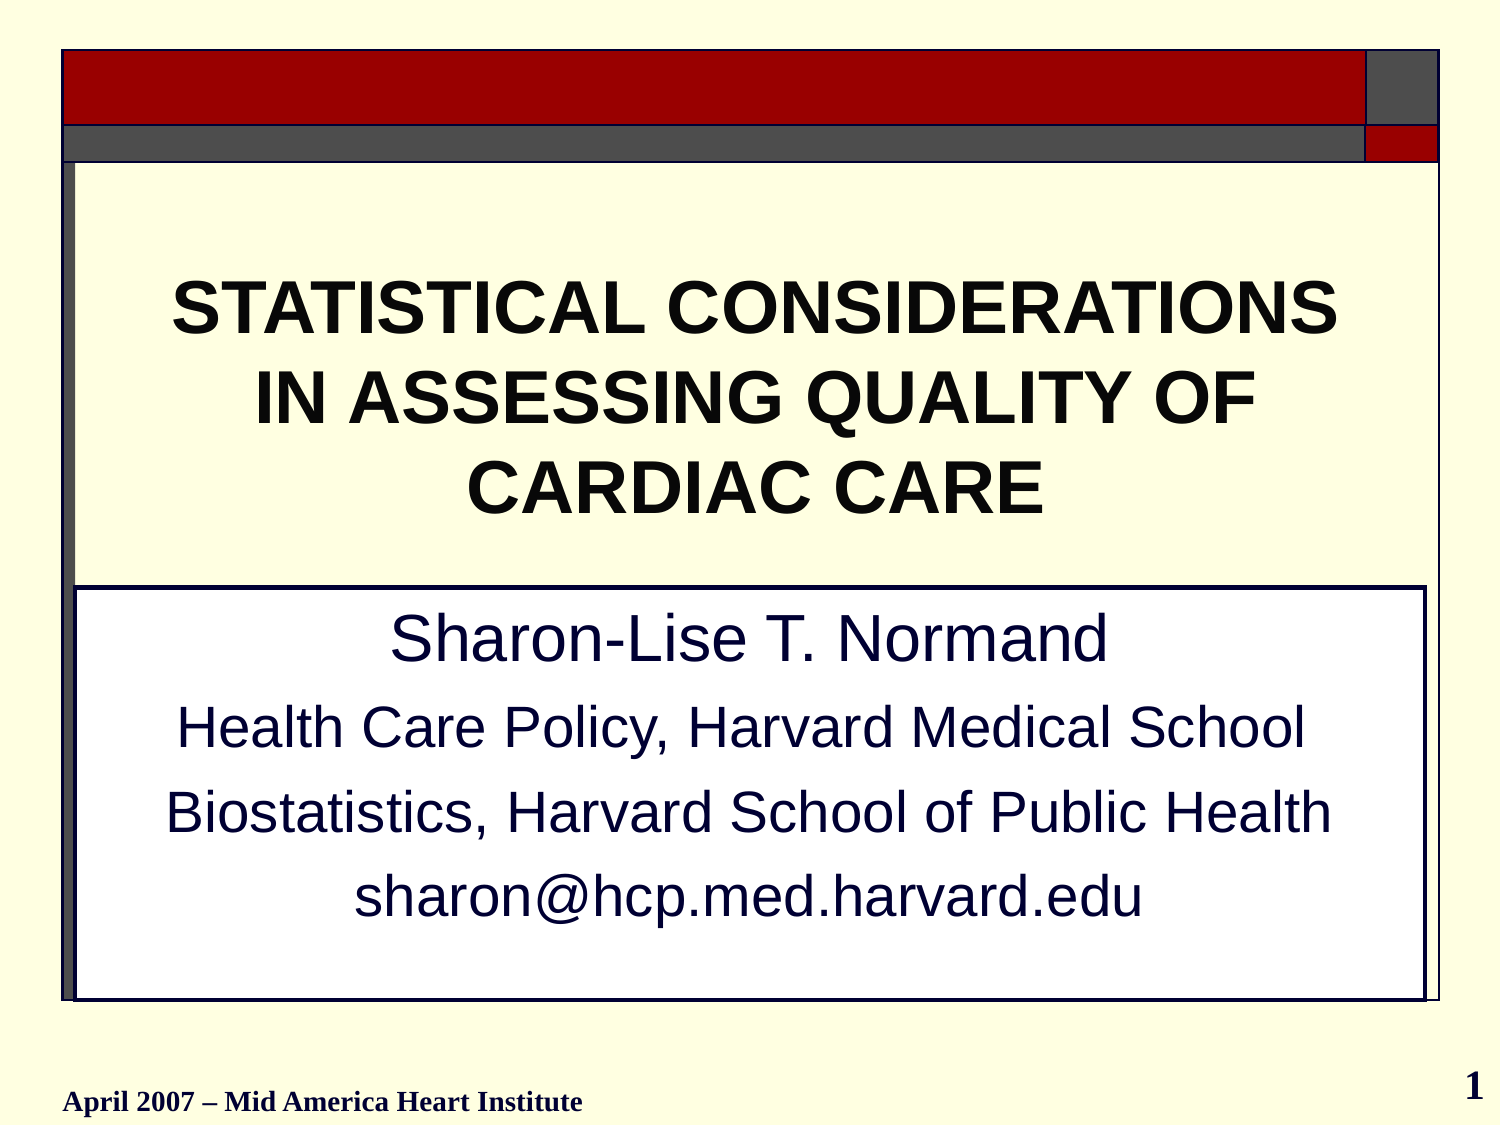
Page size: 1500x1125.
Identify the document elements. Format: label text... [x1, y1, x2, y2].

subtitle Sharon-Lise T. Normand Health Care Policy, Harvard Medical School Biostatistics, Harvard School of Public Health sharon@hcp.med.harvard.edu [75, 587, 1426, 1000]
title STATISTICAL CONSIDERATIONS IN ASSESSING QUALITY OF CARDIAC CARE [125, 224, 1388, 563]
